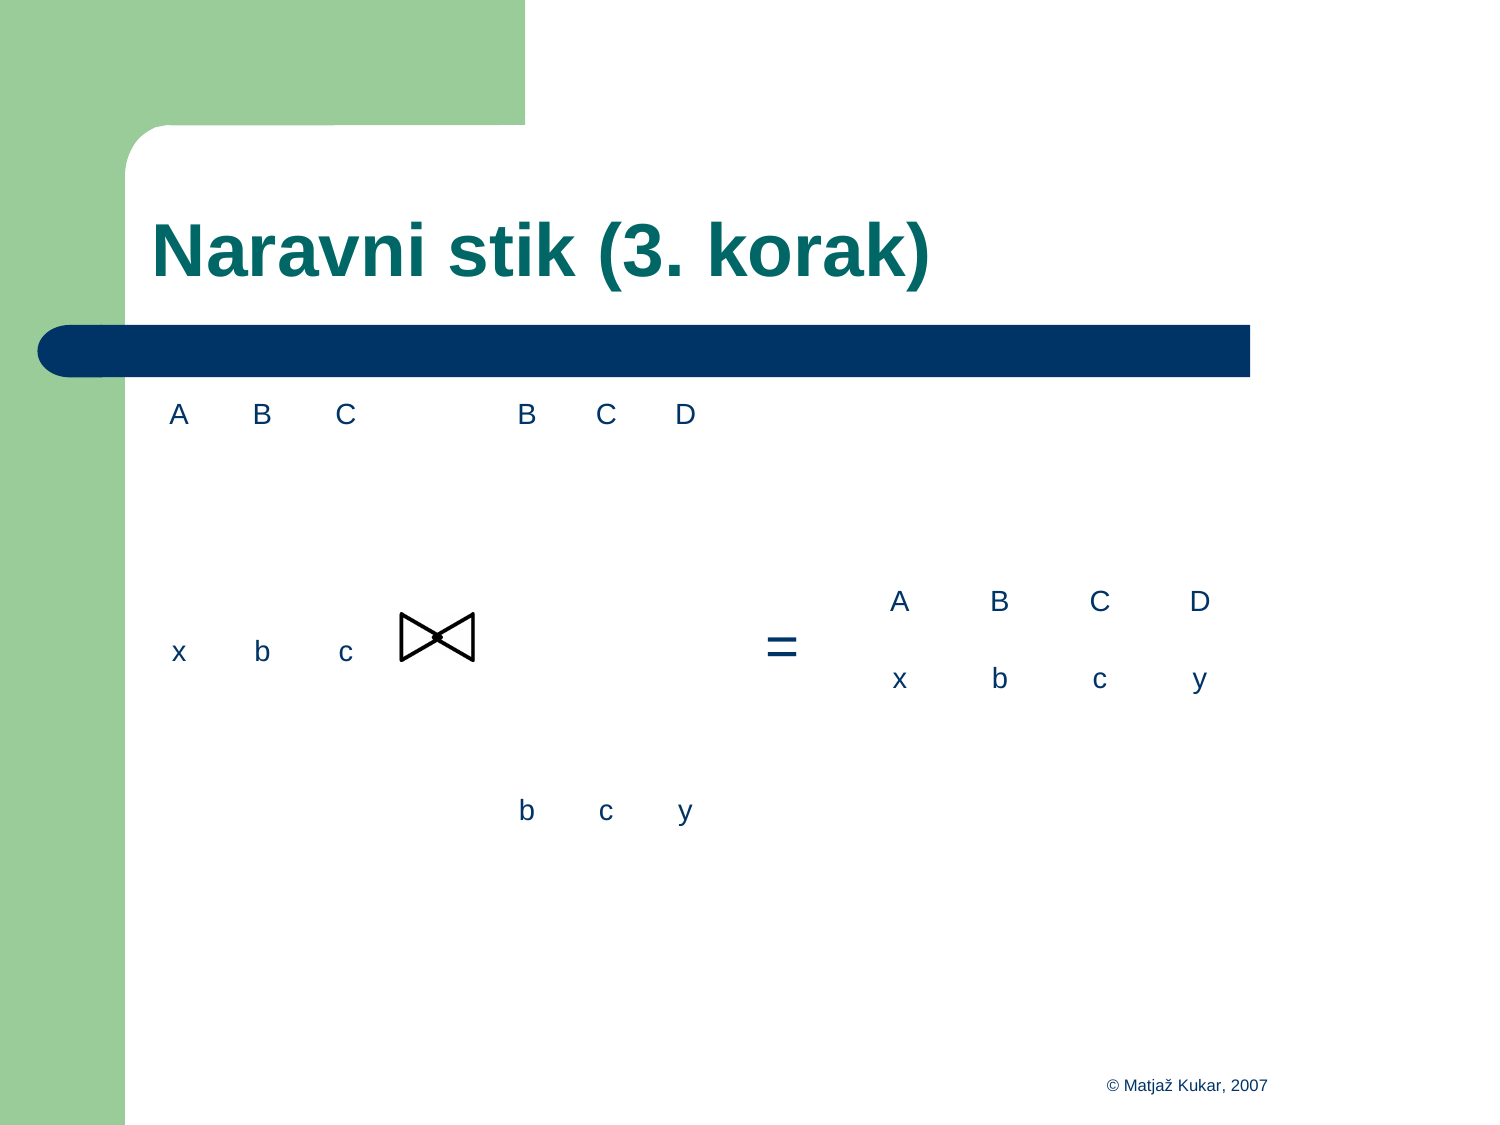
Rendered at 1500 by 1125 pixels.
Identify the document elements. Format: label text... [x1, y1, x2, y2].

table_cell [221, 783, 304, 863]
table_cell [646, 704, 725, 783]
table_cell [137, 467, 221, 546]
table_cell b [221, 625, 304, 704]
table_header B [950, 575, 1050, 652]
table_cell c [1050, 652, 1150, 729]
table_cell [304, 783, 388, 863]
table_cell [137, 546, 221, 625]
table_cell [567, 467, 646, 546]
table_cell [646, 546, 725, 625]
table_cell [488, 704, 567, 783]
title Naravni stik (3. korak) [136, 136, 1414, 301]
table_header B [488, 388, 567, 467]
table_cell [221, 467, 304, 546]
table_header C [304, 388, 388, 467]
text_box © Matjaž Kukar, 2007 [949, 1025, 1426, 1103]
table_cell [221, 546, 304, 625]
table_header D [646, 388, 725, 467]
table_cell y [1150, 652, 1250, 729]
table_cell b [488, 783, 567, 863]
table_cell [567, 704, 646, 783]
table_header D [1150, 575, 1250, 652]
table_header C [1050, 575, 1150, 652]
table_cell [488, 546, 567, 625]
table_cell [646, 467, 725, 546]
table_cell [567, 625, 646, 704]
table_cell y [646, 783, 725, 863]
table_header A [850, 575, 950, 652]
table_cell [304, 467, 388, 546]
picture [399, 612, 475, 662]
table_header A [137, 388, 221, 467]
table_cell [137, 704, 221, 783]
table_cell [137, 783, 221, 863]
table_cell [646, 625, 725, 704]
table_cell x [850, 652, 950, 729]
table_cell c [304, 625, 388, 704]
table_cell [304, 704, 388, 783]
table_cell [488, 625, 567, 704]
table_cell [304, 546, 388, 625]
table_header C [567, 388, 646, 467]
text_box = [750, 600, 815, 686]
table_cell b [950, 652, 1050, 729]
table_cell [488, 467, 567, 546]
table_cell x [137, 625, 221, 704]
table_header B [221, 388, 304, 467]
table_cell c [567, 783, 646, 863]
table_cell [221, 704, 304, 783]
table_cell [567, 546, 646, 625]
